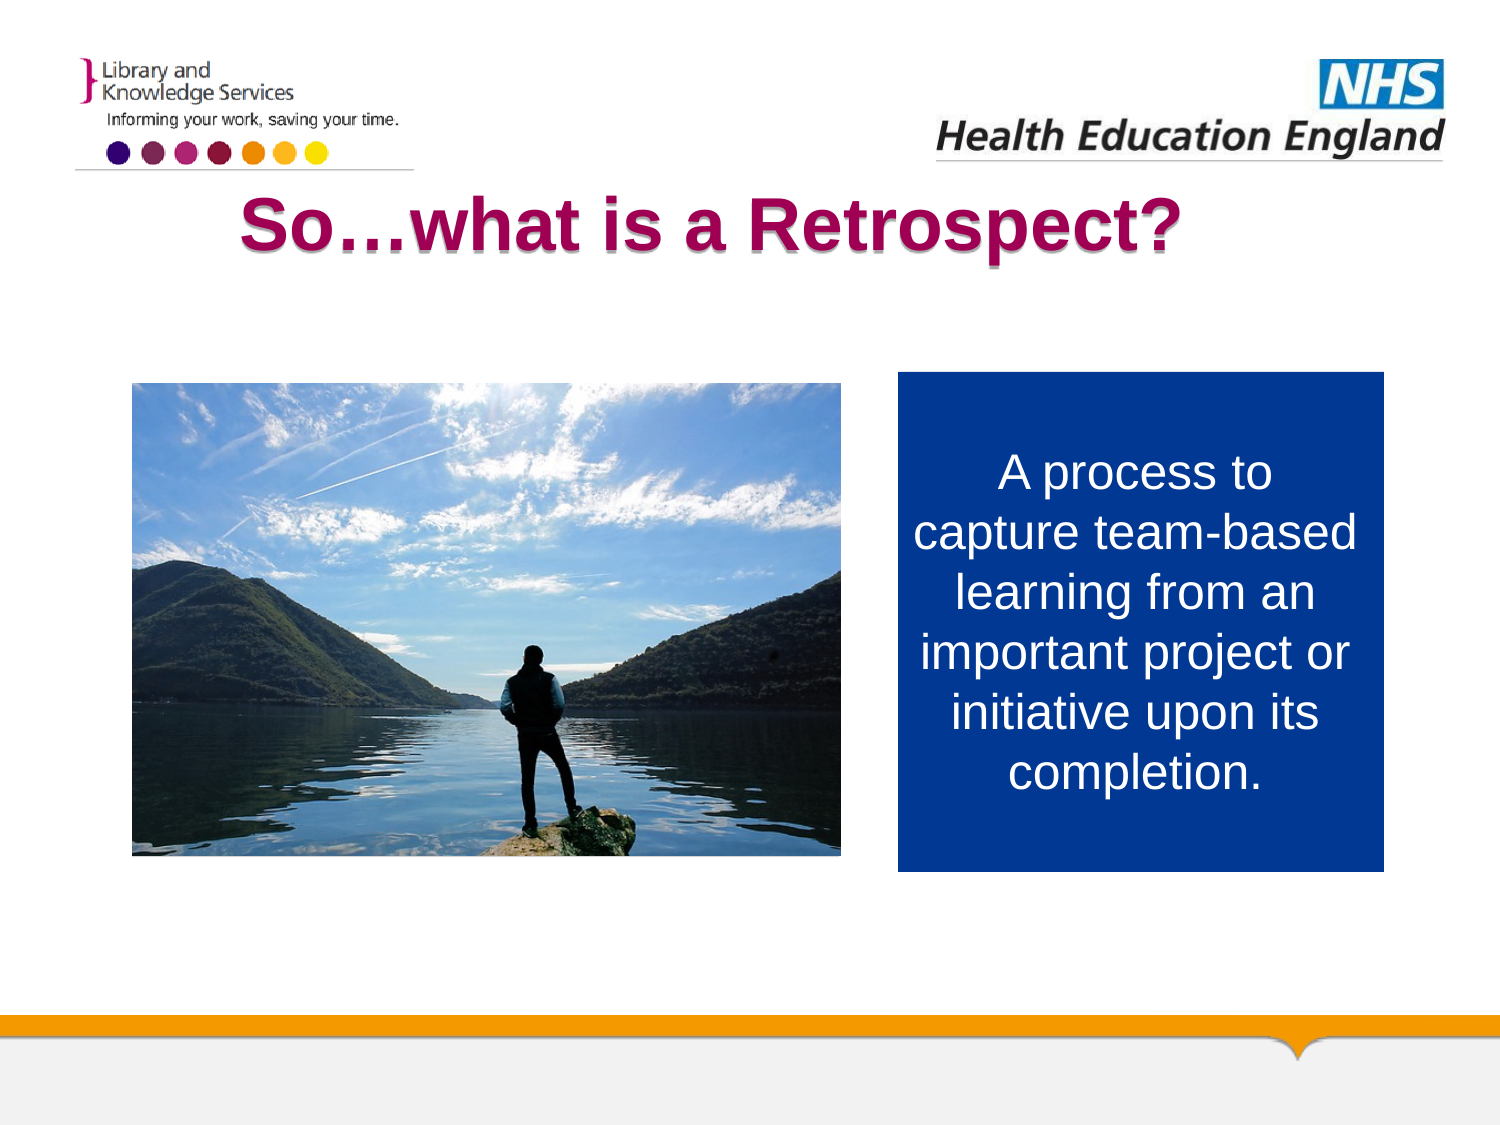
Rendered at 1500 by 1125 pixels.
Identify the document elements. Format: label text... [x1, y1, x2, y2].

text_box A process to capture team-based learning from an important project or initiative upon its completion. [898, 371, 1384, 872]
picture [132, 383, 841, 856]
title So…what is a Retrospect? [75, 232, 1432, 344]
picture [75, 54, 416, 169]
